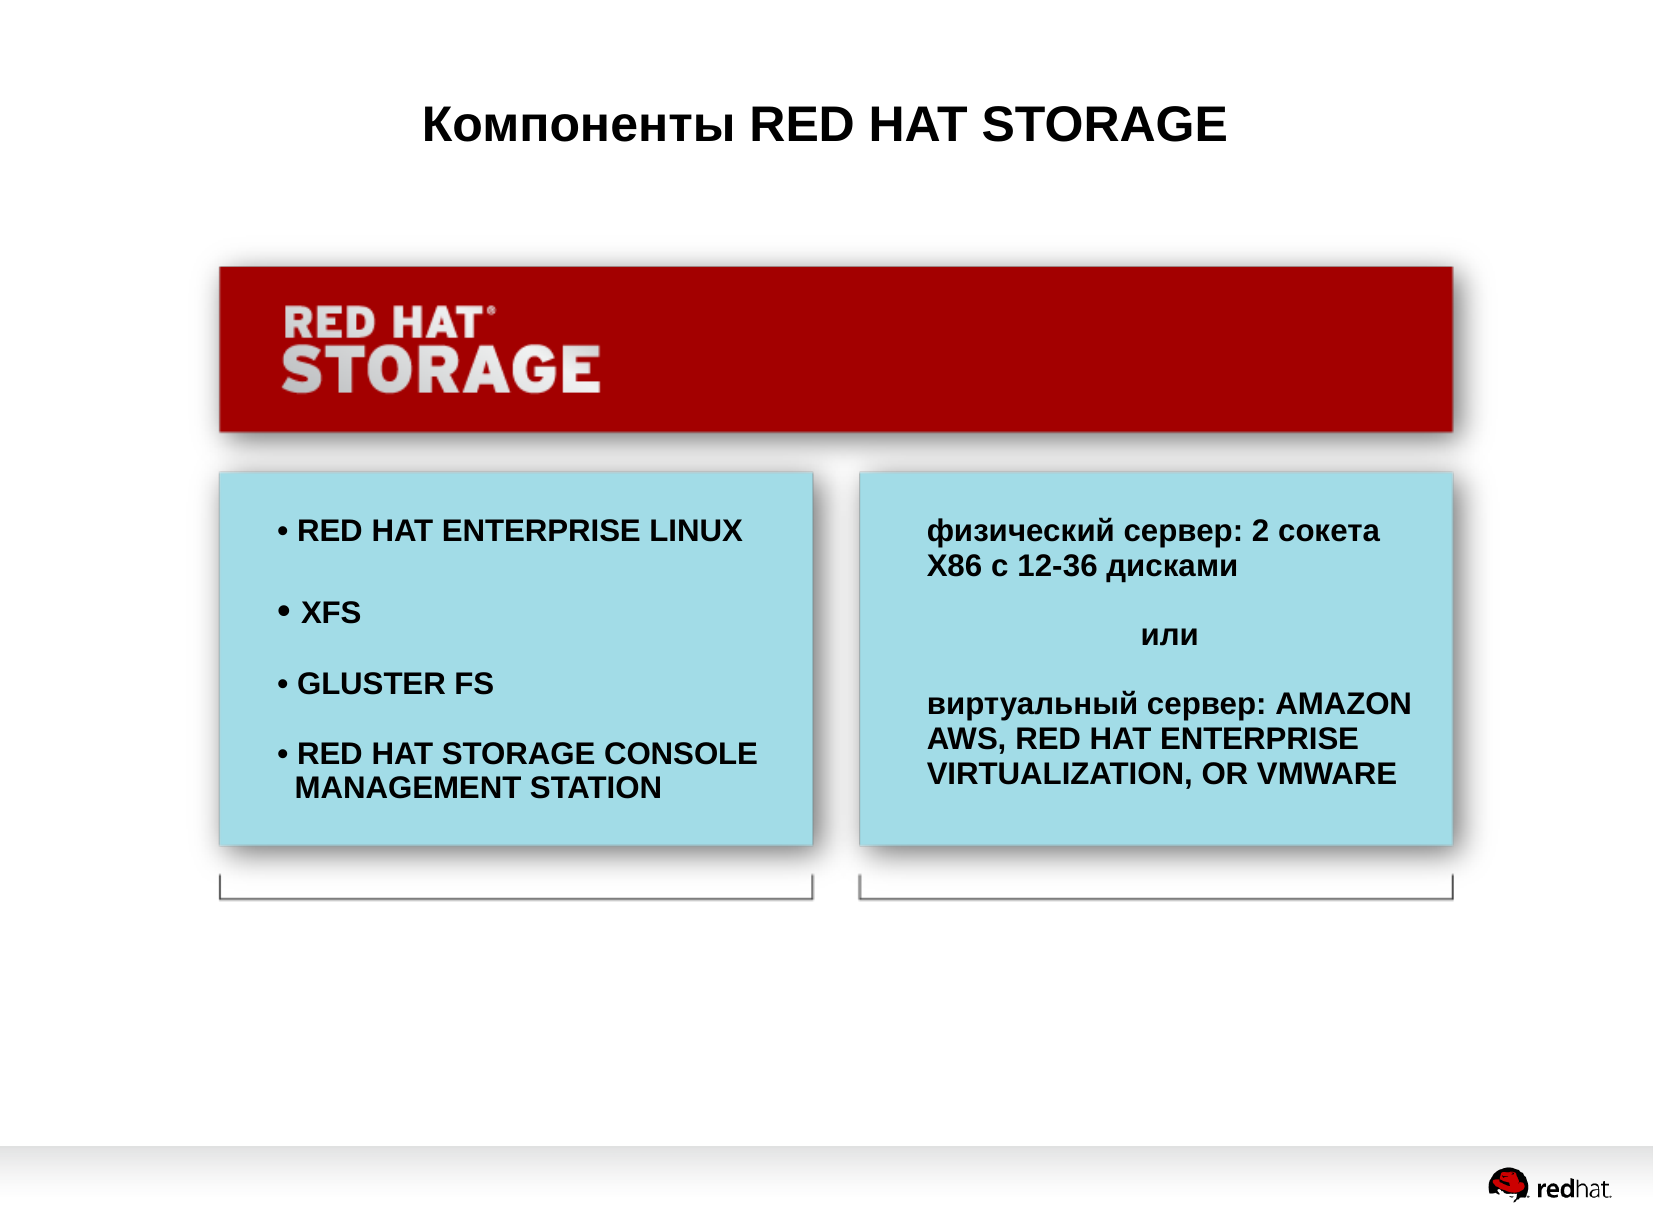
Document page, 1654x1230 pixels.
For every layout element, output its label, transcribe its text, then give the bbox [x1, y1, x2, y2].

text_box Компоненты RED HAT STORAGE [150, 89, 1500, 160]
text_box • RED HAT ENTERPRISE LINUX • XFS • GLUSTER FS • RED HAT STORAGE CONSOLE MANAGEMENT STATION [262, 505, 788, 855]
picture [0, 0, 1653, 1230]
text_box физический сервер: 2 сокета X86 с 12-36 дисками или виртуальный сервер: AMAZON AWS, RED HAT ENTERPRISE VIRTUALIZATION, OR VMWARE [912, 505, 1438, 841]
